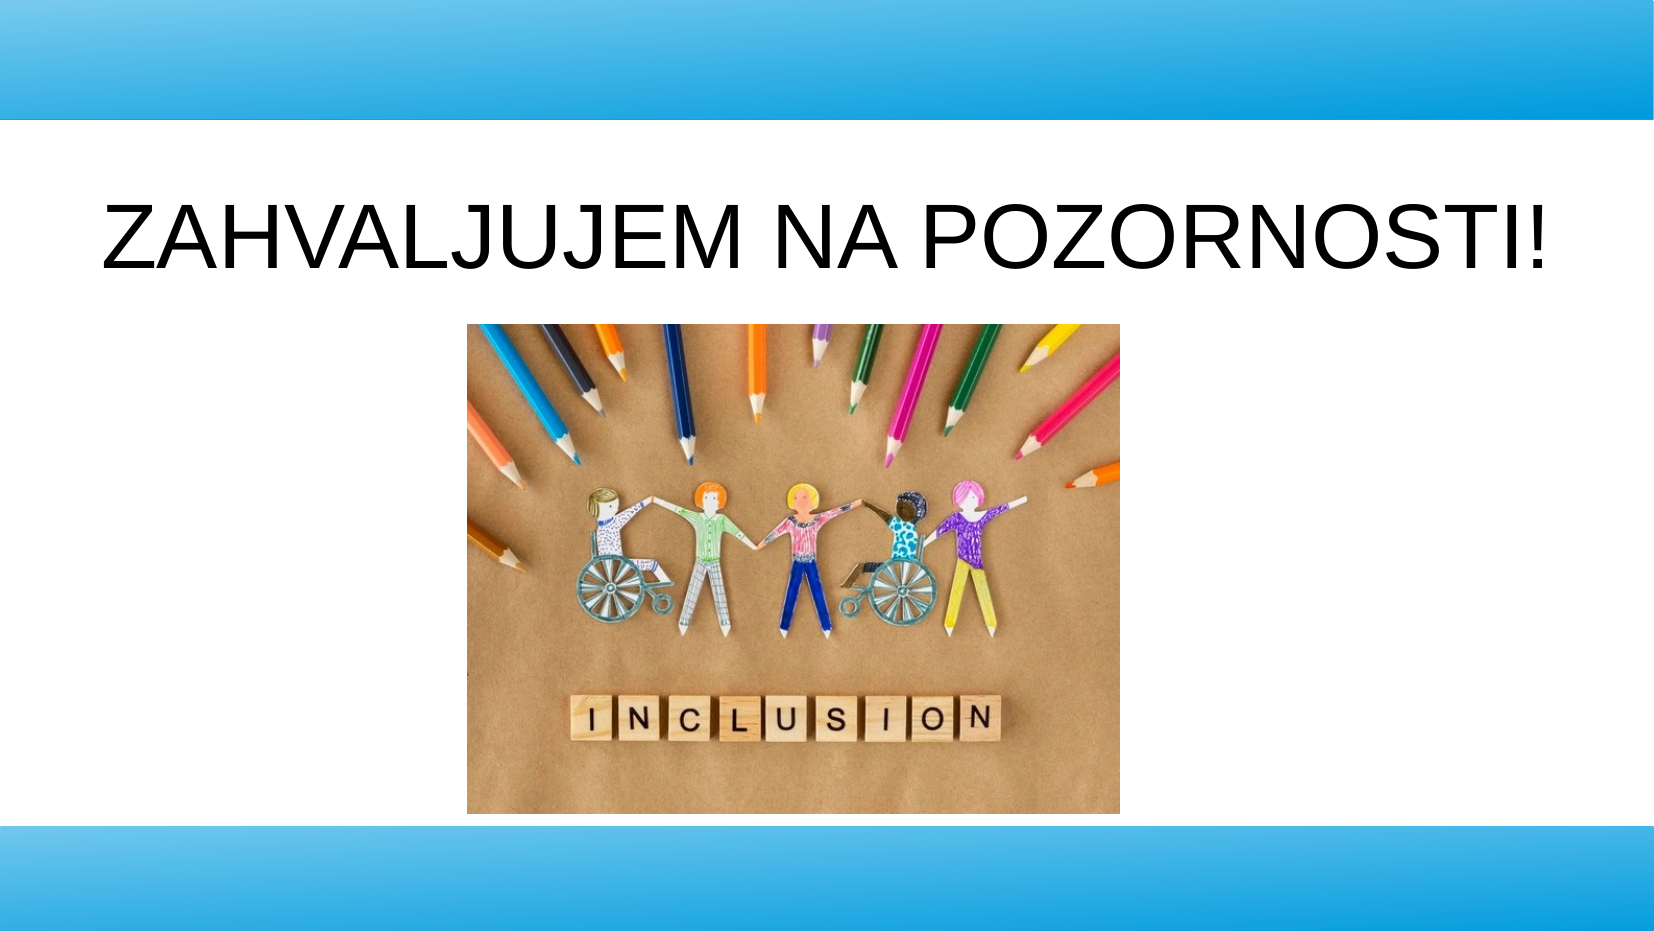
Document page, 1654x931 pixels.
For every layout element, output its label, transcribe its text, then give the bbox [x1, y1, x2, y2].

picture [467, 324, 1120, 814]
list ZAHVALJUJEM NA POZORNOSTI! [59, 177, 1595, 325]
